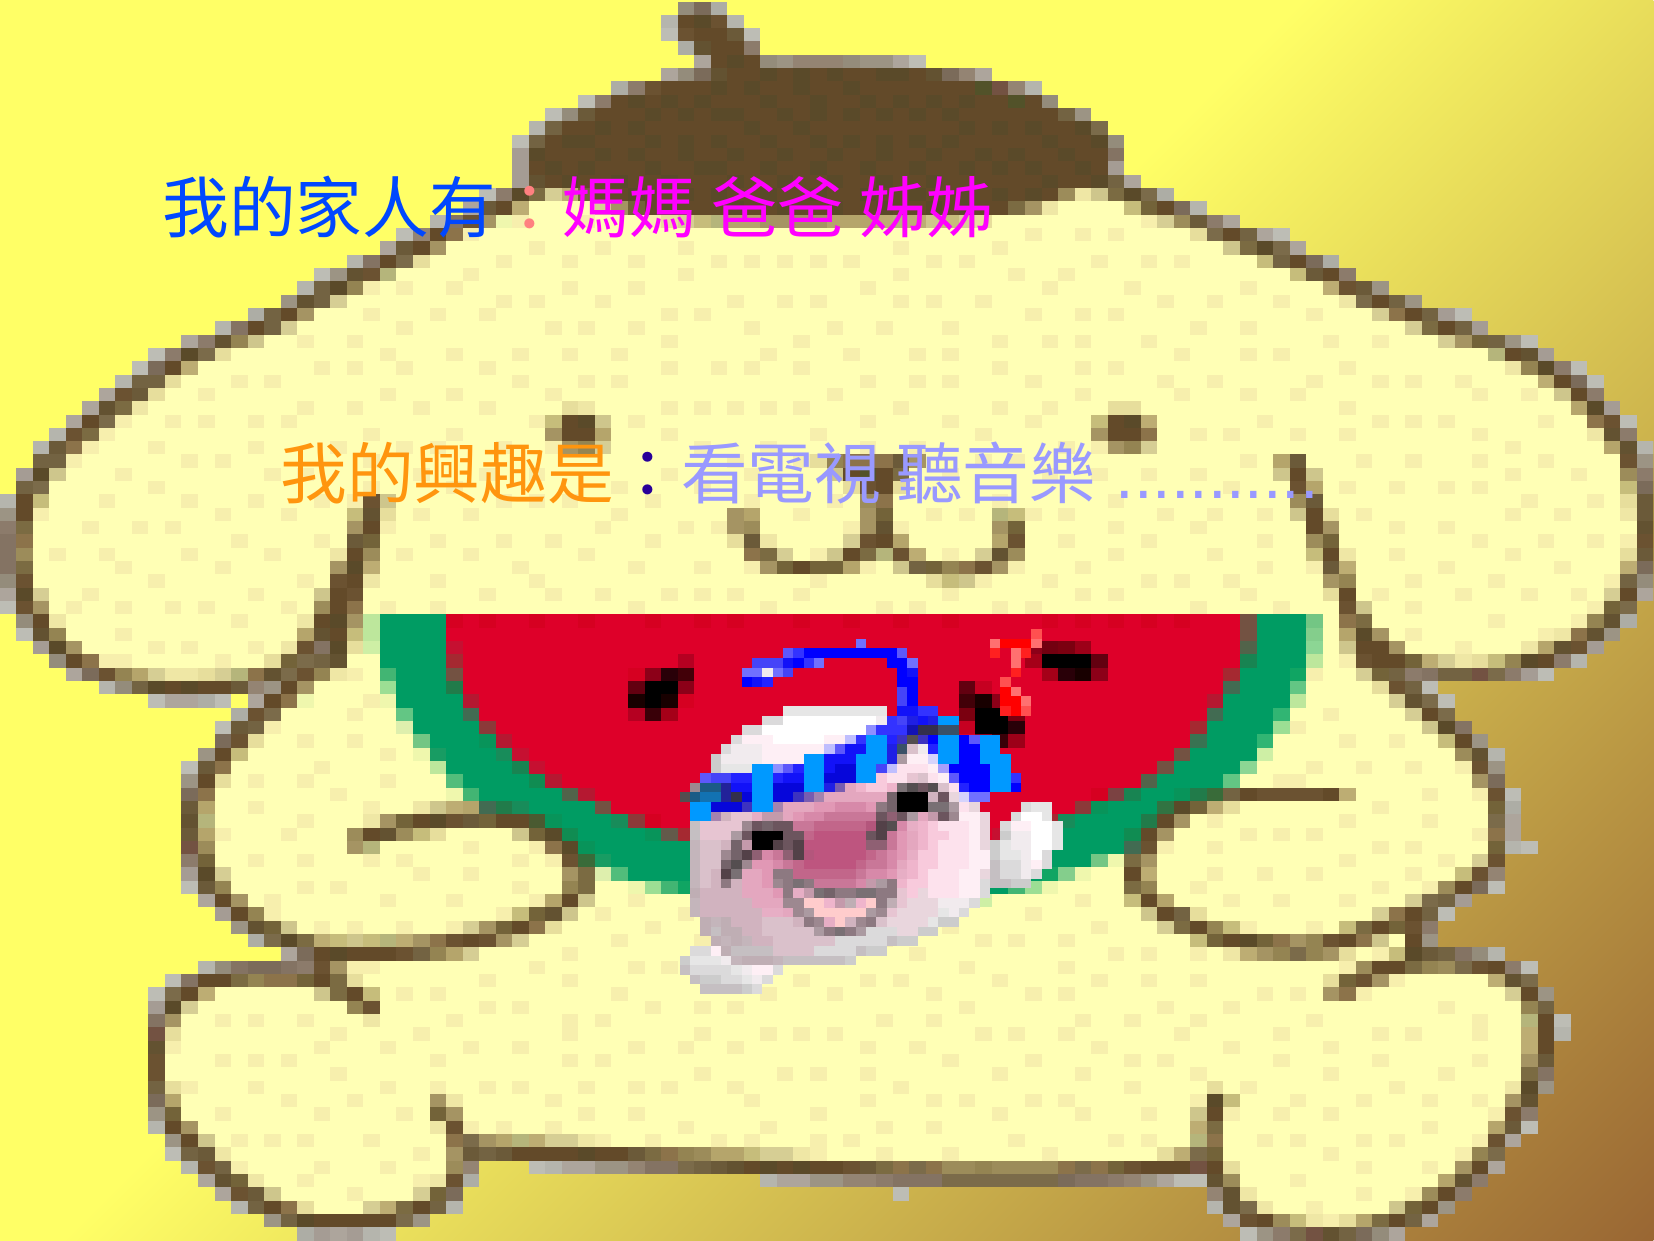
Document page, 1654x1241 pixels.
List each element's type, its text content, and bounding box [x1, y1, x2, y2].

picture [0, 2, 1654, 1241]
text_box 我的興趣是：看電視 聽音樂........... [265, 413, 1447, 509]
text_box 我的家人有：媽媽 爸爸 姊姊 [147, 147, 1270, 243]
